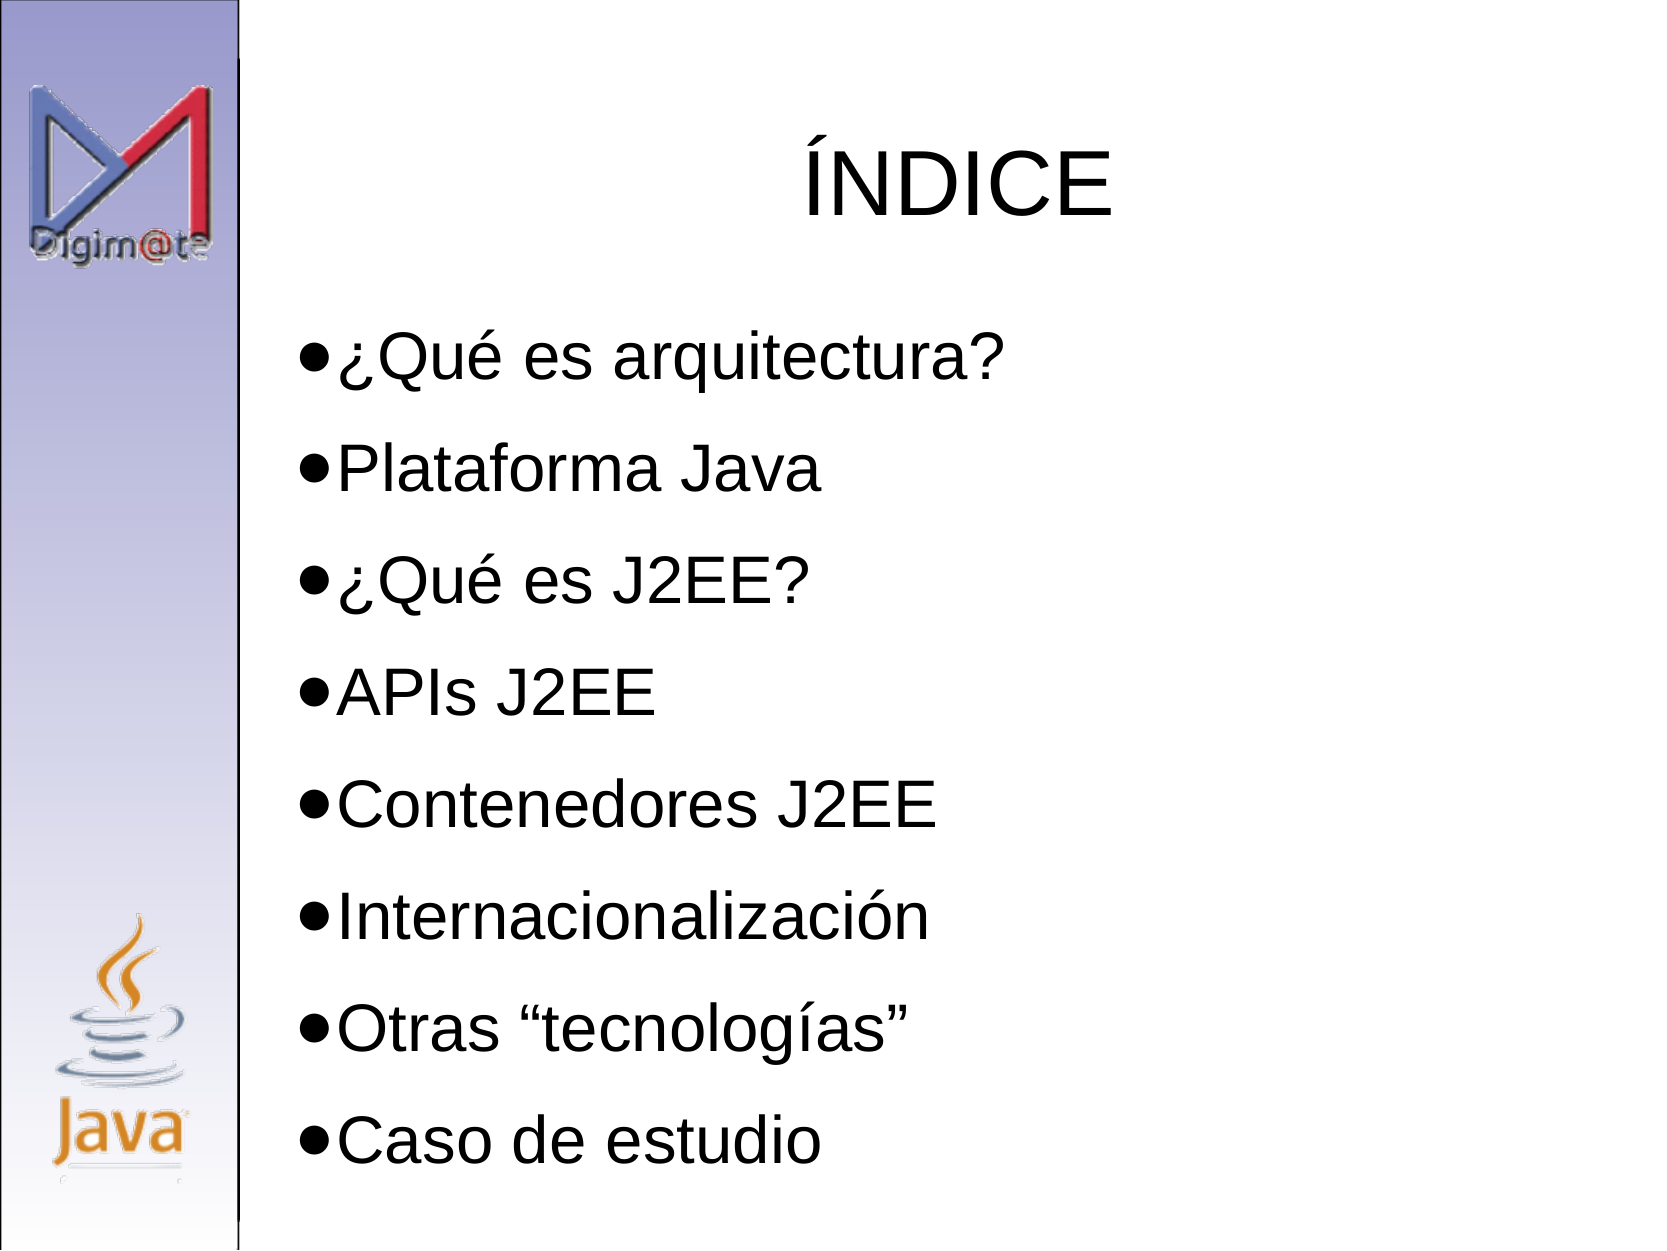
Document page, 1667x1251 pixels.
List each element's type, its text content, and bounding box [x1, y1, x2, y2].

title ÍNDICE [267, 65, 1650, 281]
list ¿Qué es arquitectura? Plataforma Java ¿Qué es J2EE? APIs J2EE Contenedores J2EE Internacionalización Otras “tecnologías” Caso de estudio [267, 297, 1596, 1130]
picture [0, 0, 1667, 1250]
